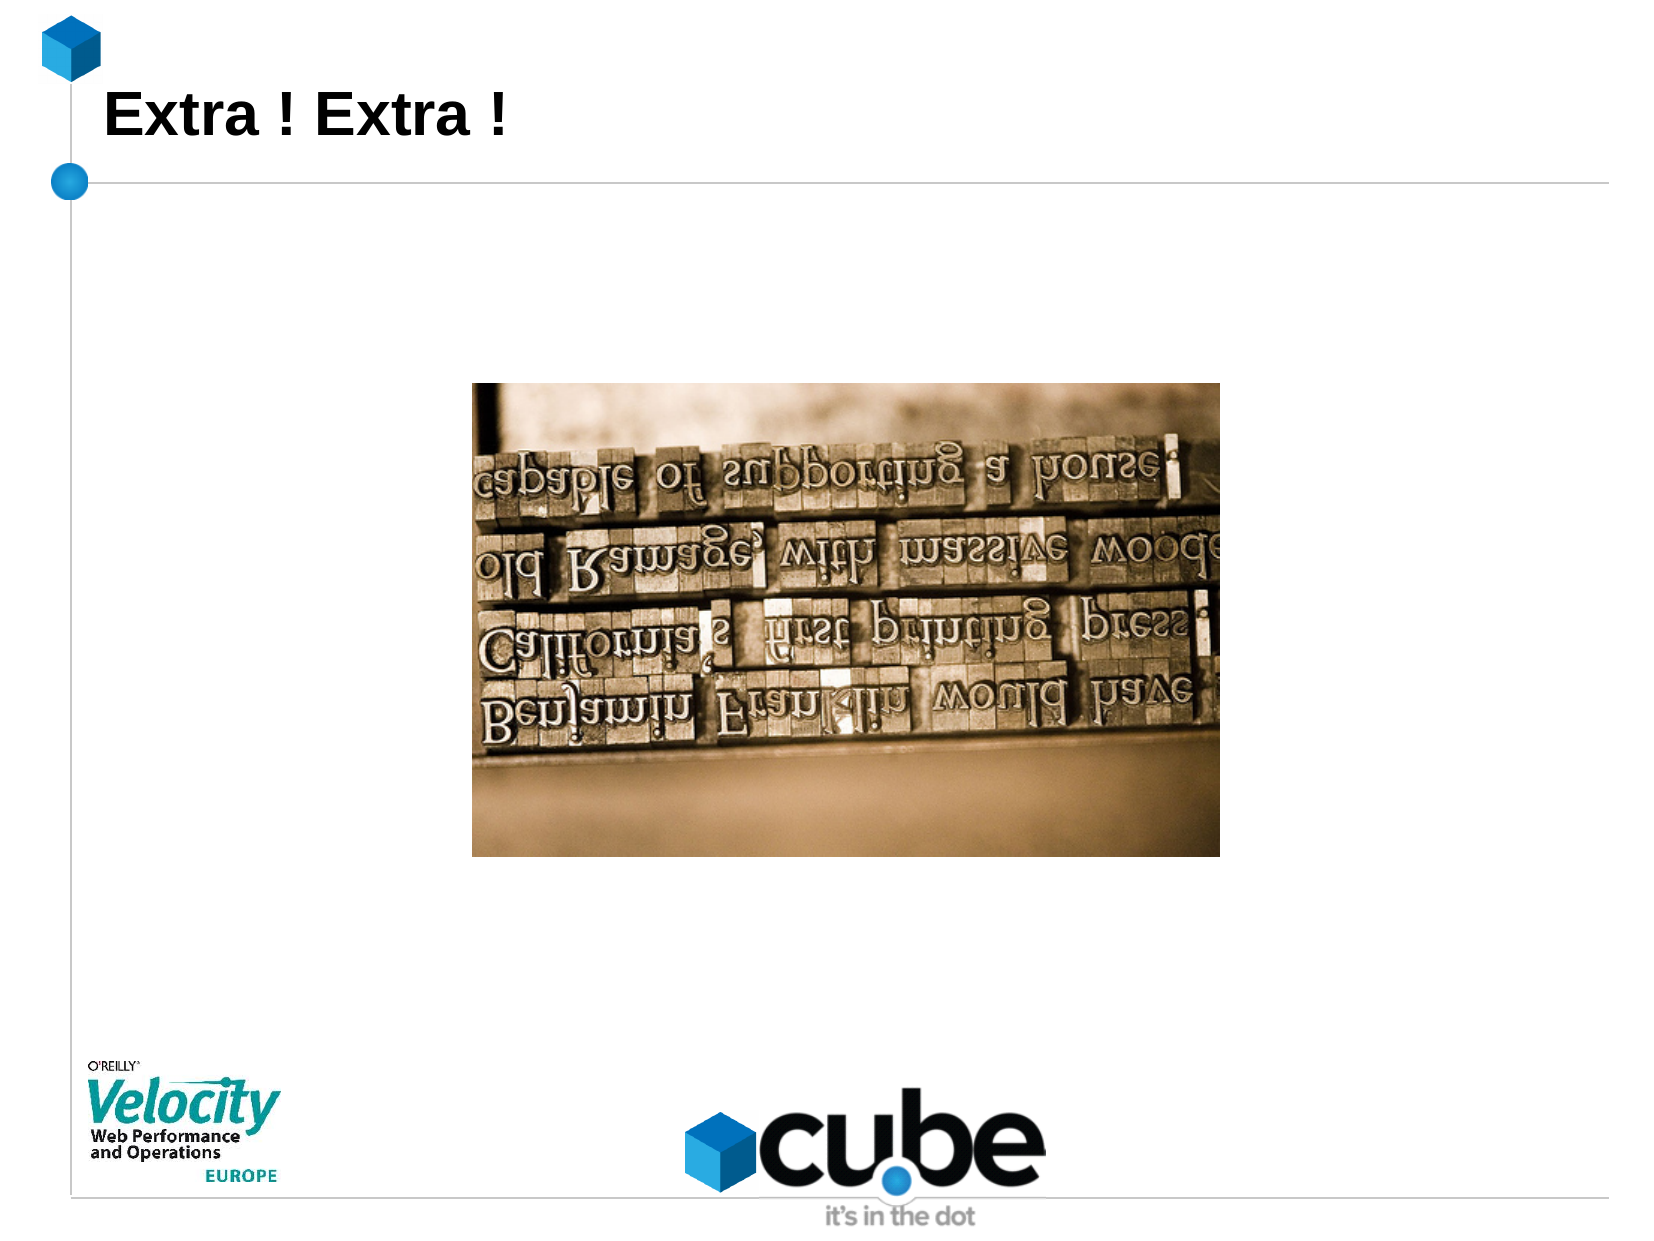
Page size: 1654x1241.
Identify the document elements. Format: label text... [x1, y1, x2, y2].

picture [88, 1061, 281, 1182]
title Extra ! Extra ! [103, 49, 1551, 178]
picture [472, 383, 1220, 857]
